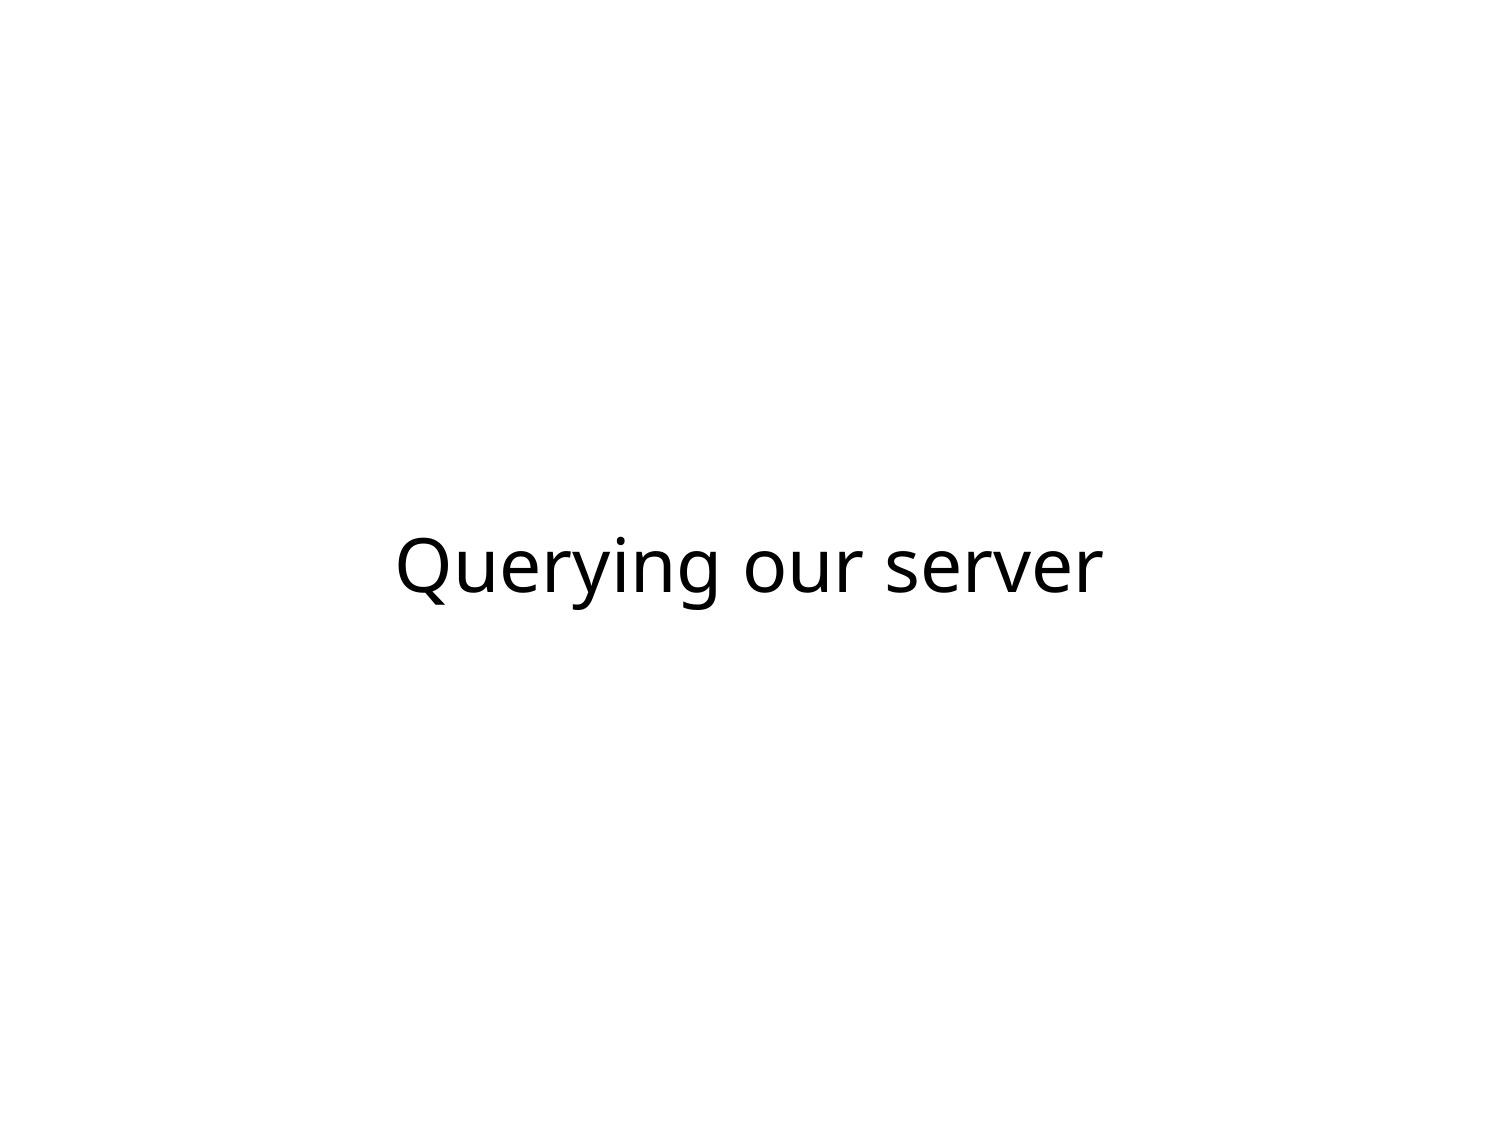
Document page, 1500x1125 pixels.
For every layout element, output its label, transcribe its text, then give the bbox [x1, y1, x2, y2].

title Querying our server [51, 470, 1449, 655]
